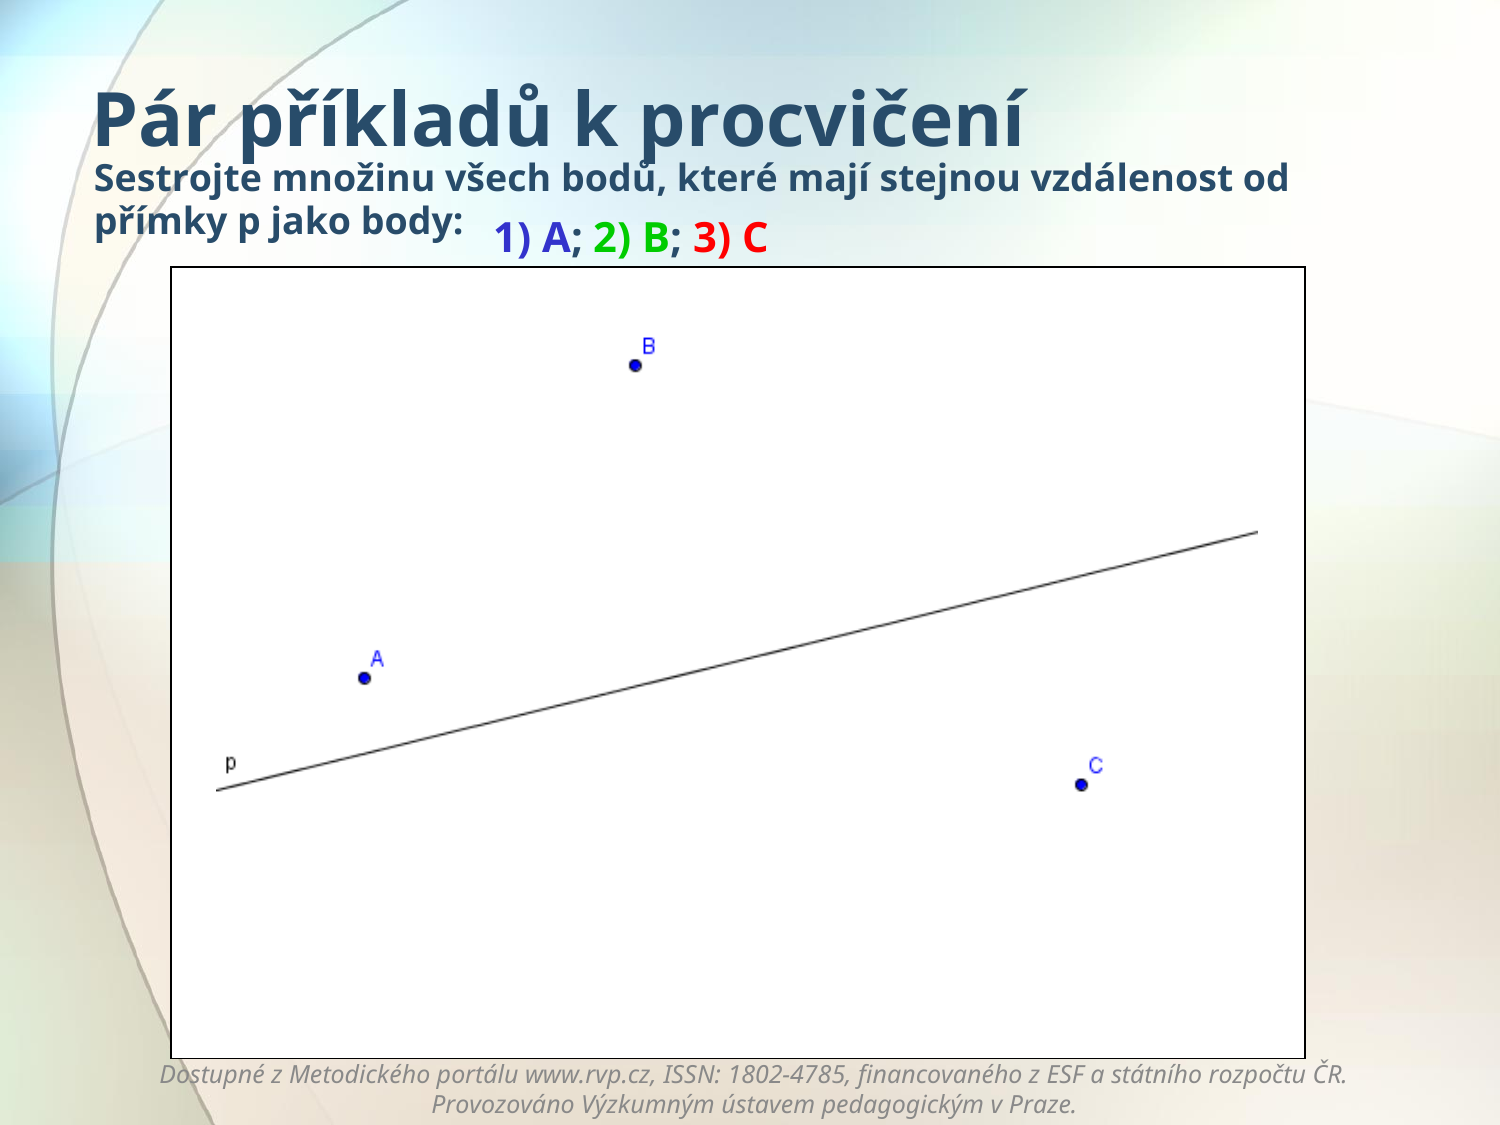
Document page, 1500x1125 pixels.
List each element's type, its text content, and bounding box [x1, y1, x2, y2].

title Pár příkladů k procvičení [76, 74, 1412, 177]
picture [0, 0, 1500, 1125]
text_box 1) A; 2) B; 3) C [478, 212, 1176, 265]
text_box Sestrojte množinu všech bodů, které mají stejnou vzdálenost od přímky p jako body: [79, 179, 1355, 220]
text_box [171, 267, 1306, 1059]
